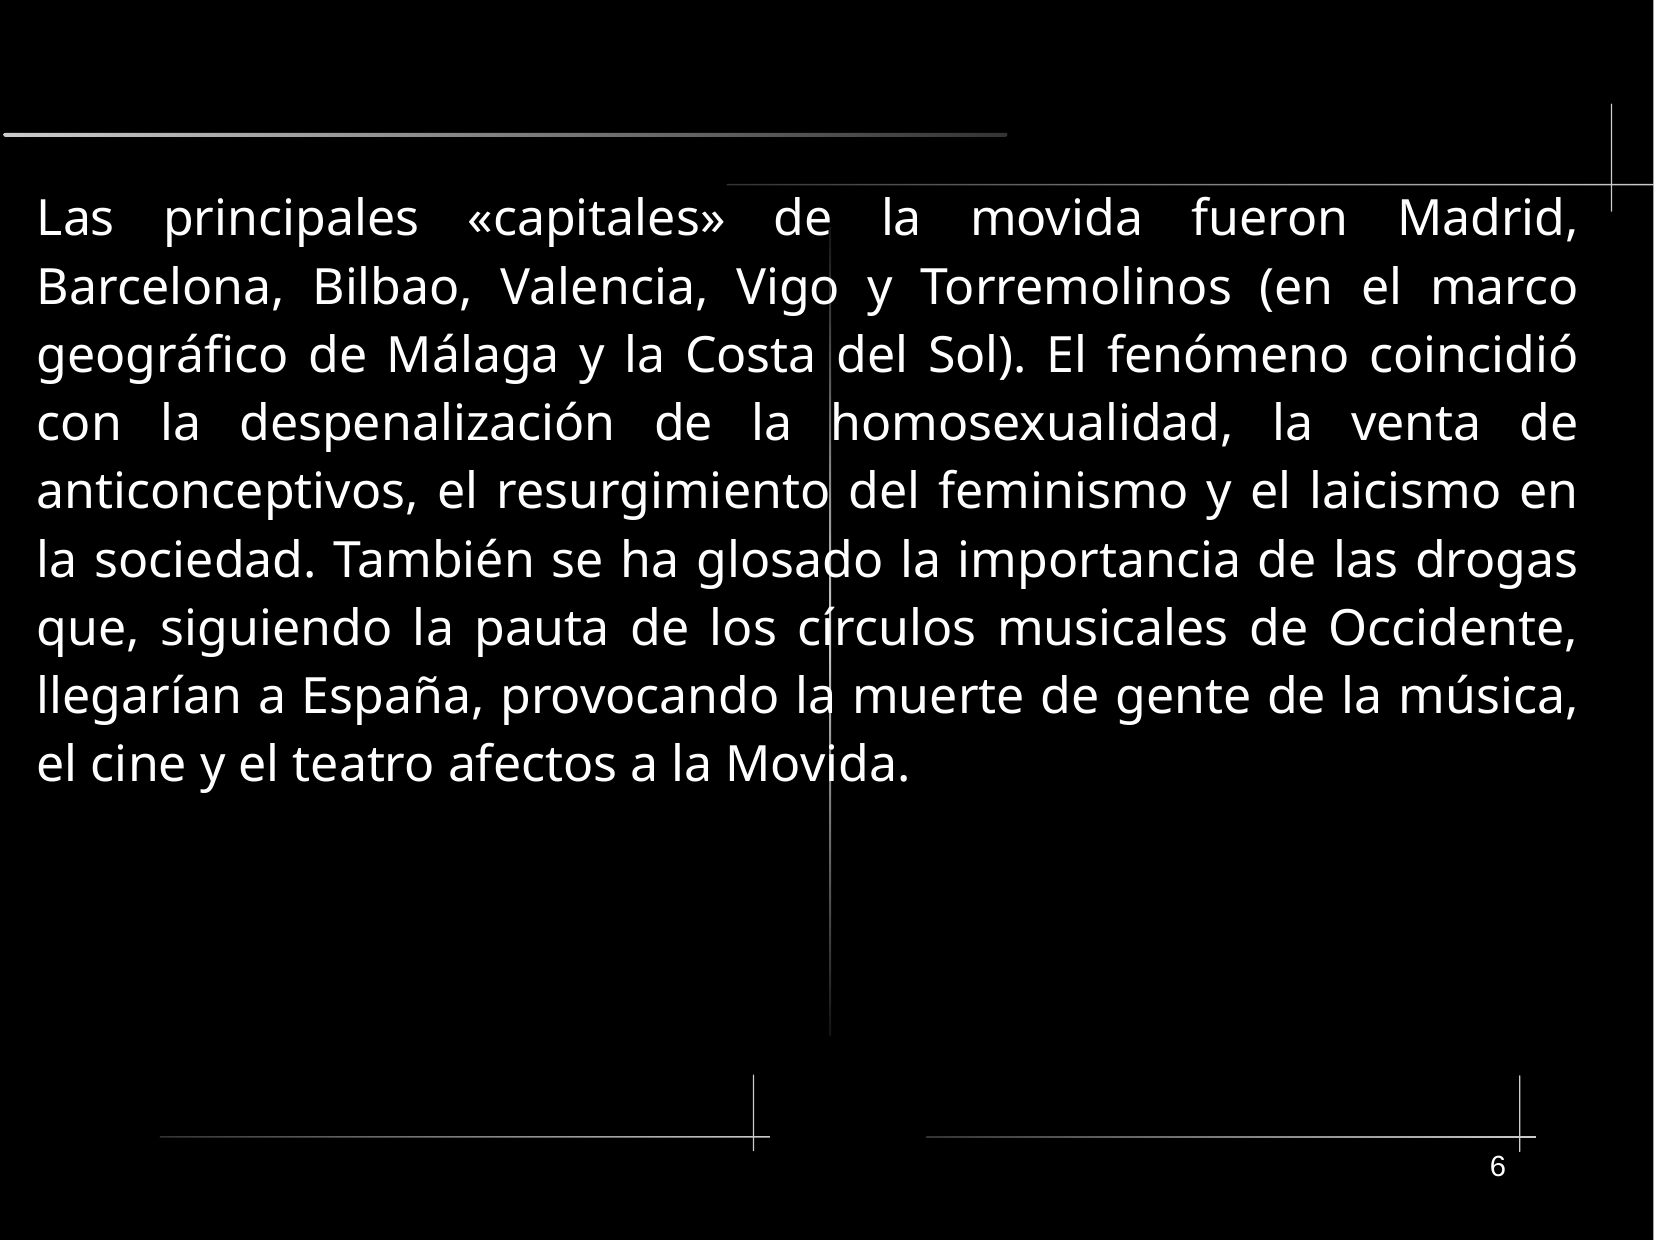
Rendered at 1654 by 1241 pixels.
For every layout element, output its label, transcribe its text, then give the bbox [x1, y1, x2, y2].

text_box Las principales «capitales» de la movida fueron Madrid, Barcelona, Bilbao, Valencia, Vigo y Torremolinos (en el marco geográfico de Málaga y la Costa del Sol). El fenómeno coincidió con la despenalización de la homosexualidad, la venta de anticonceptivos, el resurgimiento del feminismo y el laicismo en la sociedad. También se ha glosado la importancia de las drogas que, siguiendo la pauta de los círculos musicales de Occidente, llegarían a España, provocando la muerte de gente de la música, el cine y el teatro afectos a la Movida. [22, 174, 1595, 526]
